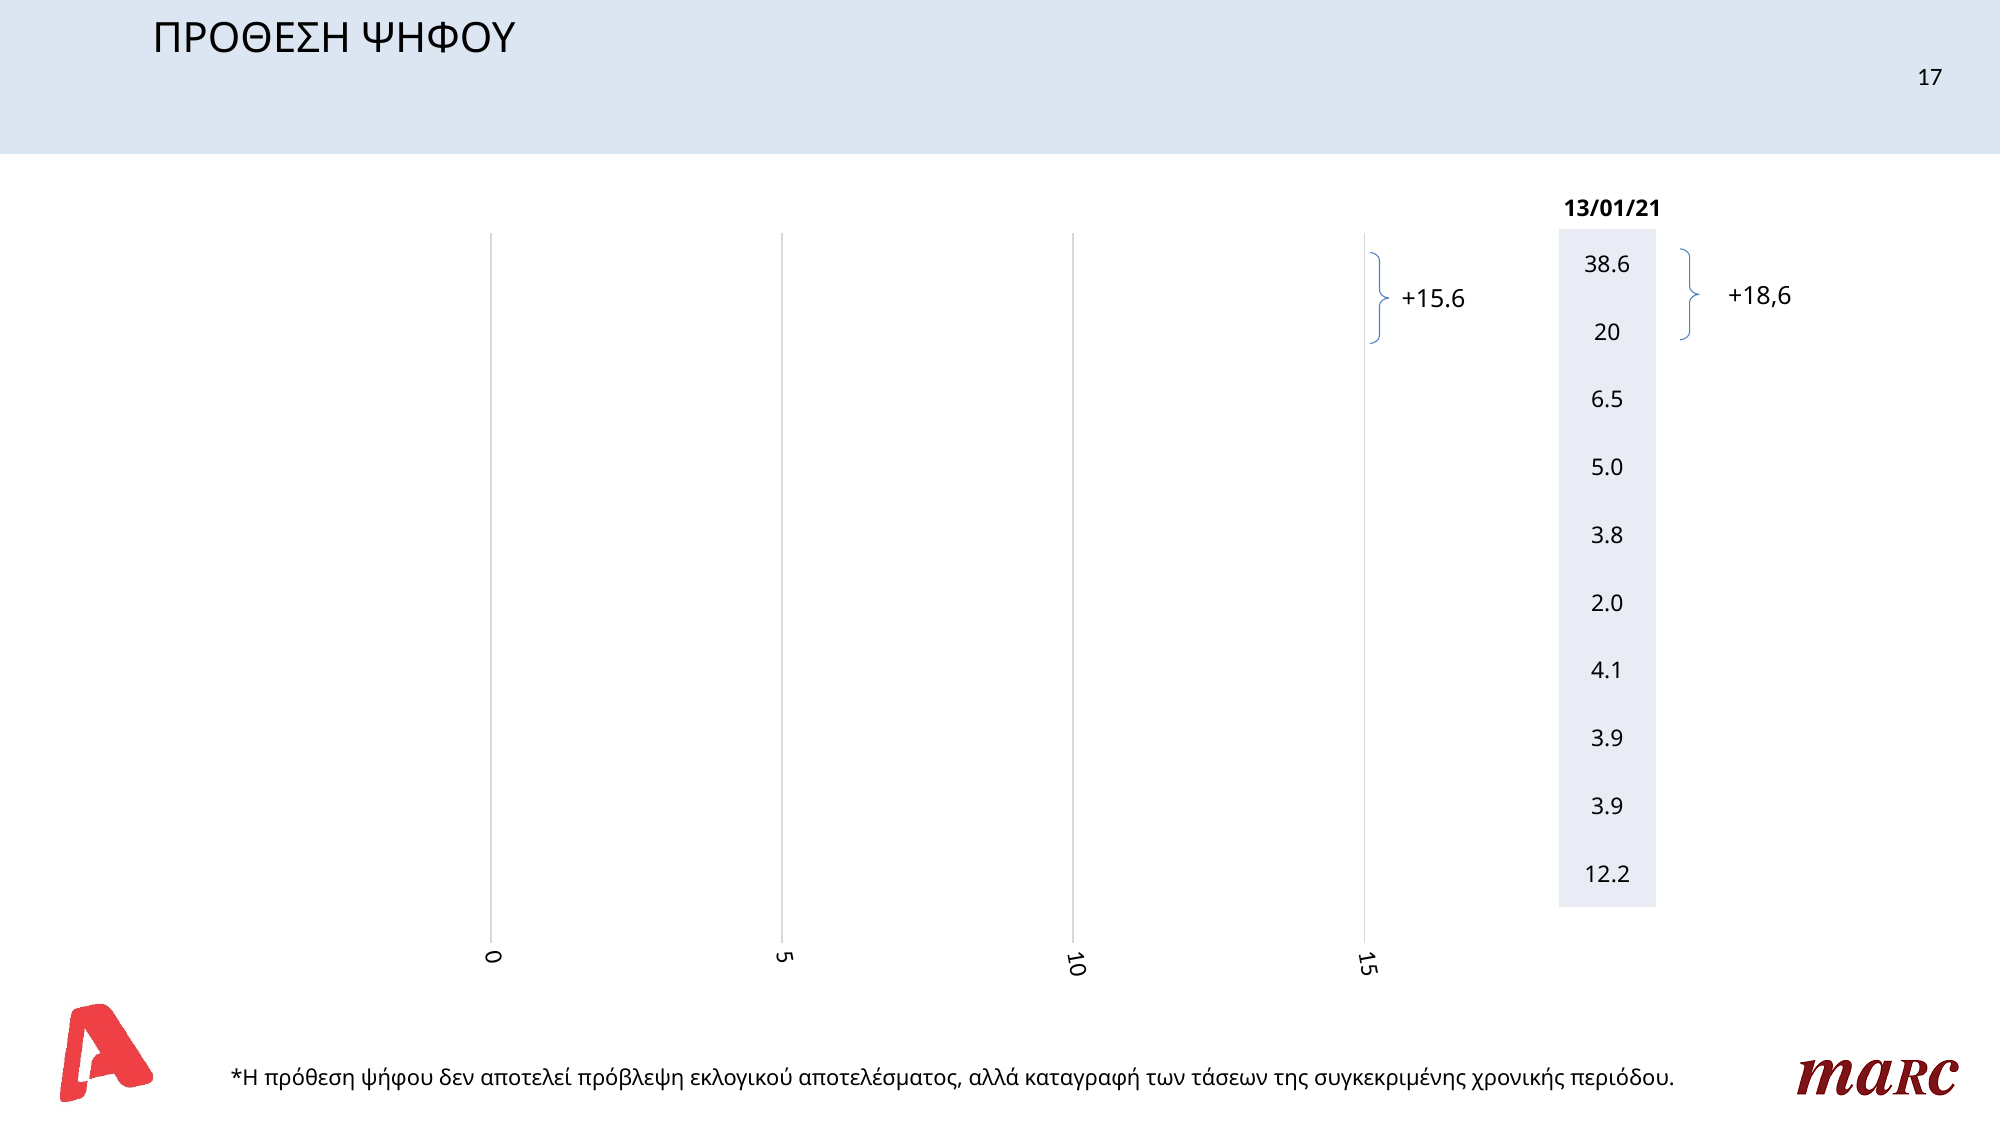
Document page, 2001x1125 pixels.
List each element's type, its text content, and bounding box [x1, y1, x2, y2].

text_box <αριθμός> [1863, 9, 1998, 142]
text_box 13/01/21 [1545, 186, 1681, 229]
table_cell 4.1 [1559, 635, 1656, 703]
table_cell 3.8 [1559, 500, 1656, 568]
picture [0, 978, 201, 1121]
text_box +18,6 [1713, 271, 1832, 317]
table_cell 20 [1559, 297, 1656, 365]
table_cell 6.5 [1559, 365, 1656, 432]
title ΠΡΟΘΕΣΗ ΨΗΦΟΥ [137, 9, 1863, 142]
table_header 38.6 [1559, 229, 1656, 297]
table_cell 3.9 [1559, 771, 1656, 839]
chart [90, 186, 1457, 993]
table_cell 3.9 [1559, 703, 1656, 771]
picture [1784, 1049, 1972, 1103]
text_box +15.6 [1386, 274, 1488, 320]
table_cell 12.2 [1559, 839, 1656, 907]
table_cell 5.0 [1559, 432, 1656, 500]
text_box *Η πρόθεση ψήφου δεν αποτελεί πρόβλεψη εκλογικού αποτελέσματος, αλλά καταγραφή των τάσεων της συγκεκριμένης χρονικής περιόδου. [215, 1055, 1758, 1097]
table_cell 2.0 [1559, 568, 1656, 635]
